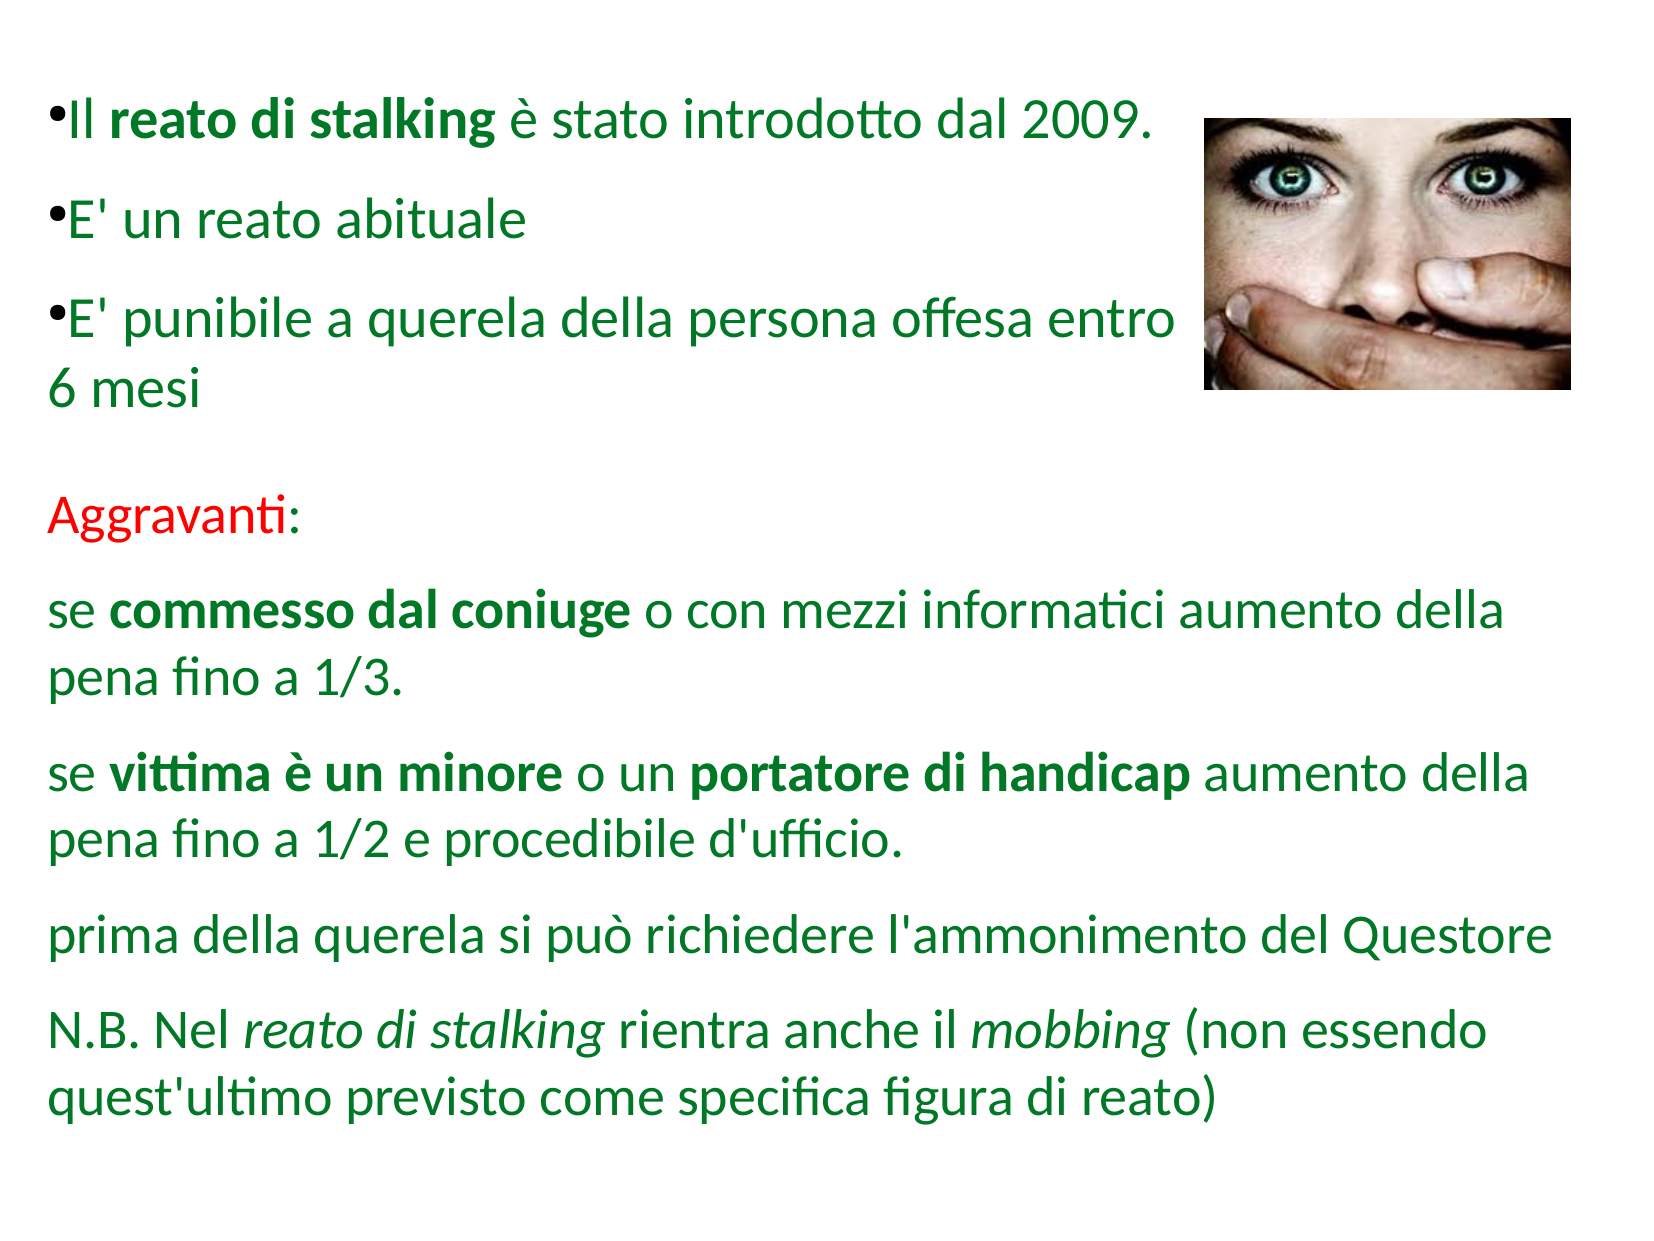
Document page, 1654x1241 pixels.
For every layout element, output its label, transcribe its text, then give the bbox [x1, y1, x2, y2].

list Il reato di stalking è stato introdotto dal 2009. E' un reato abituale E' punibile a querela della persona offesa entro 6 mesi [47, 80, 1193, 477]
list Aggravanti: se commesso dal coniuge o con mezzi informatici aumento della pena fino a 1/3. se vittima è un minore o un portatore di handicap aumento della pena fino a 1/2 e procedibile d'ufficio. prima della querela si può richiedere l'ammonimento del Questore N.B. Nel reato di stalking rientra anche il mobbing (non essendo quest'ultimo previsto come specifica figura di reato) [47, 477, 1607, 1137]
picture [1204, 118, 1571, 390]
